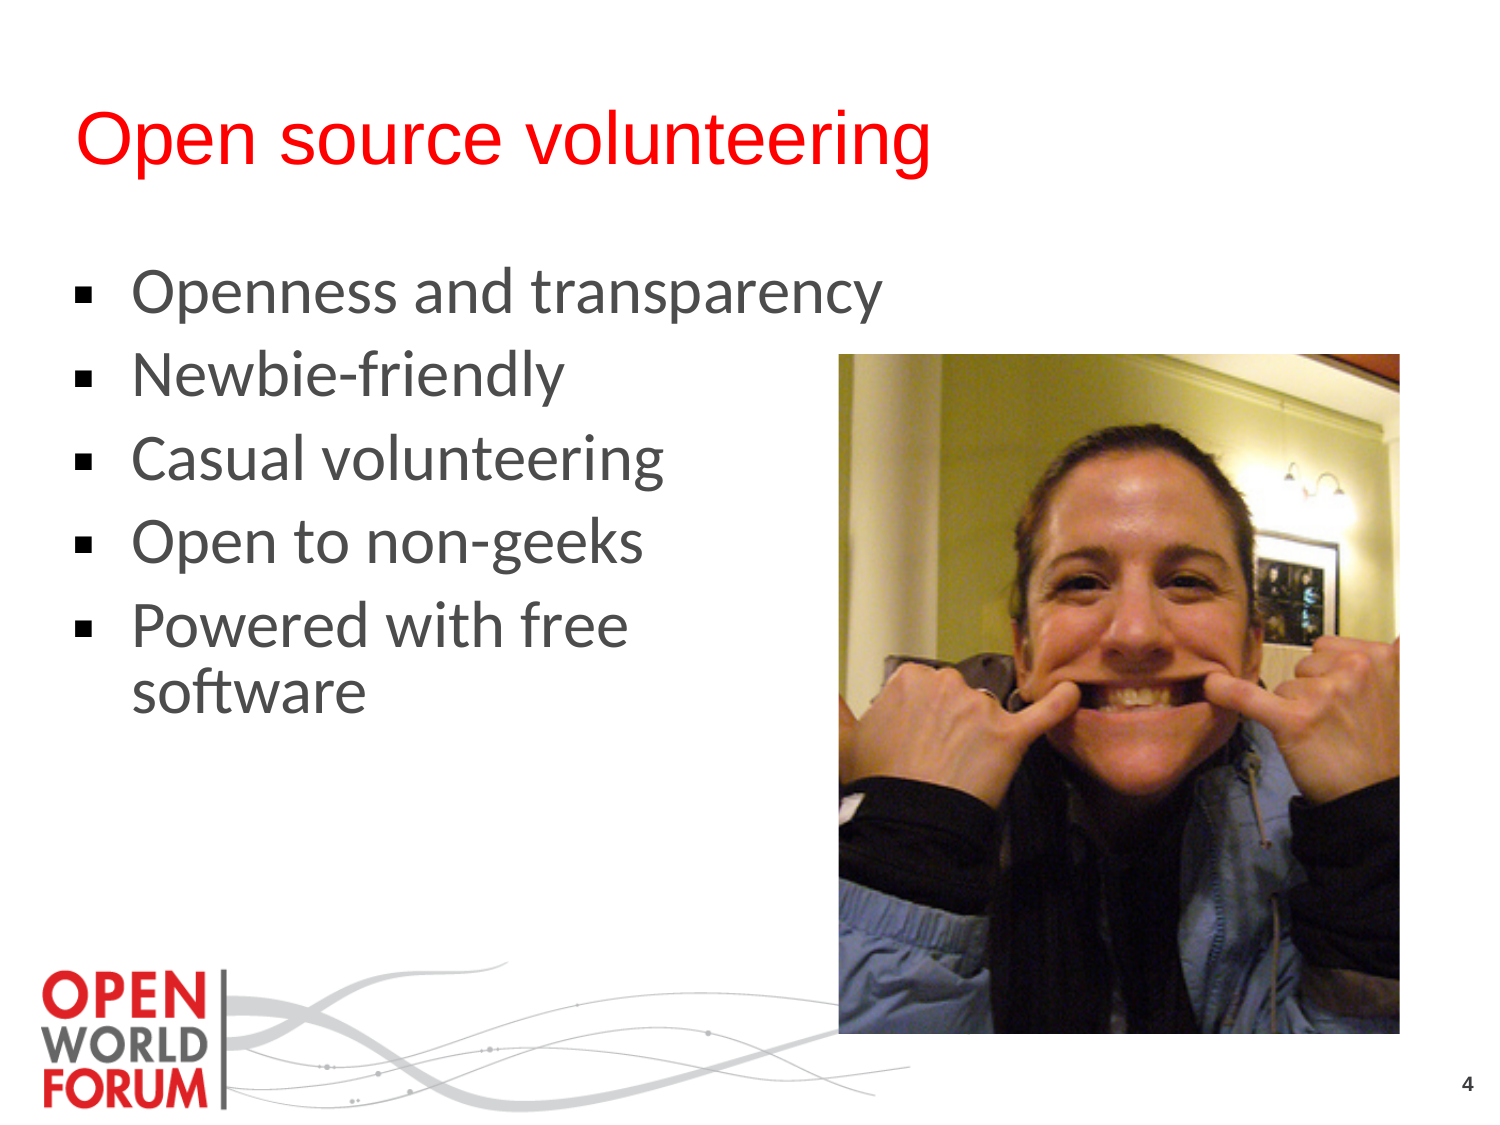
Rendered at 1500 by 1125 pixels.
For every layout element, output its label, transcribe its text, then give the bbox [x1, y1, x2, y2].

list Openness and transparency Newbie-friendly Casual volunteering Open to non-geeks Powered with free software [75, 263, 1426, 1006]
title Open source volunteering [75, 44, 1425, 233]
picture [41, 354, 1400, 1119]
